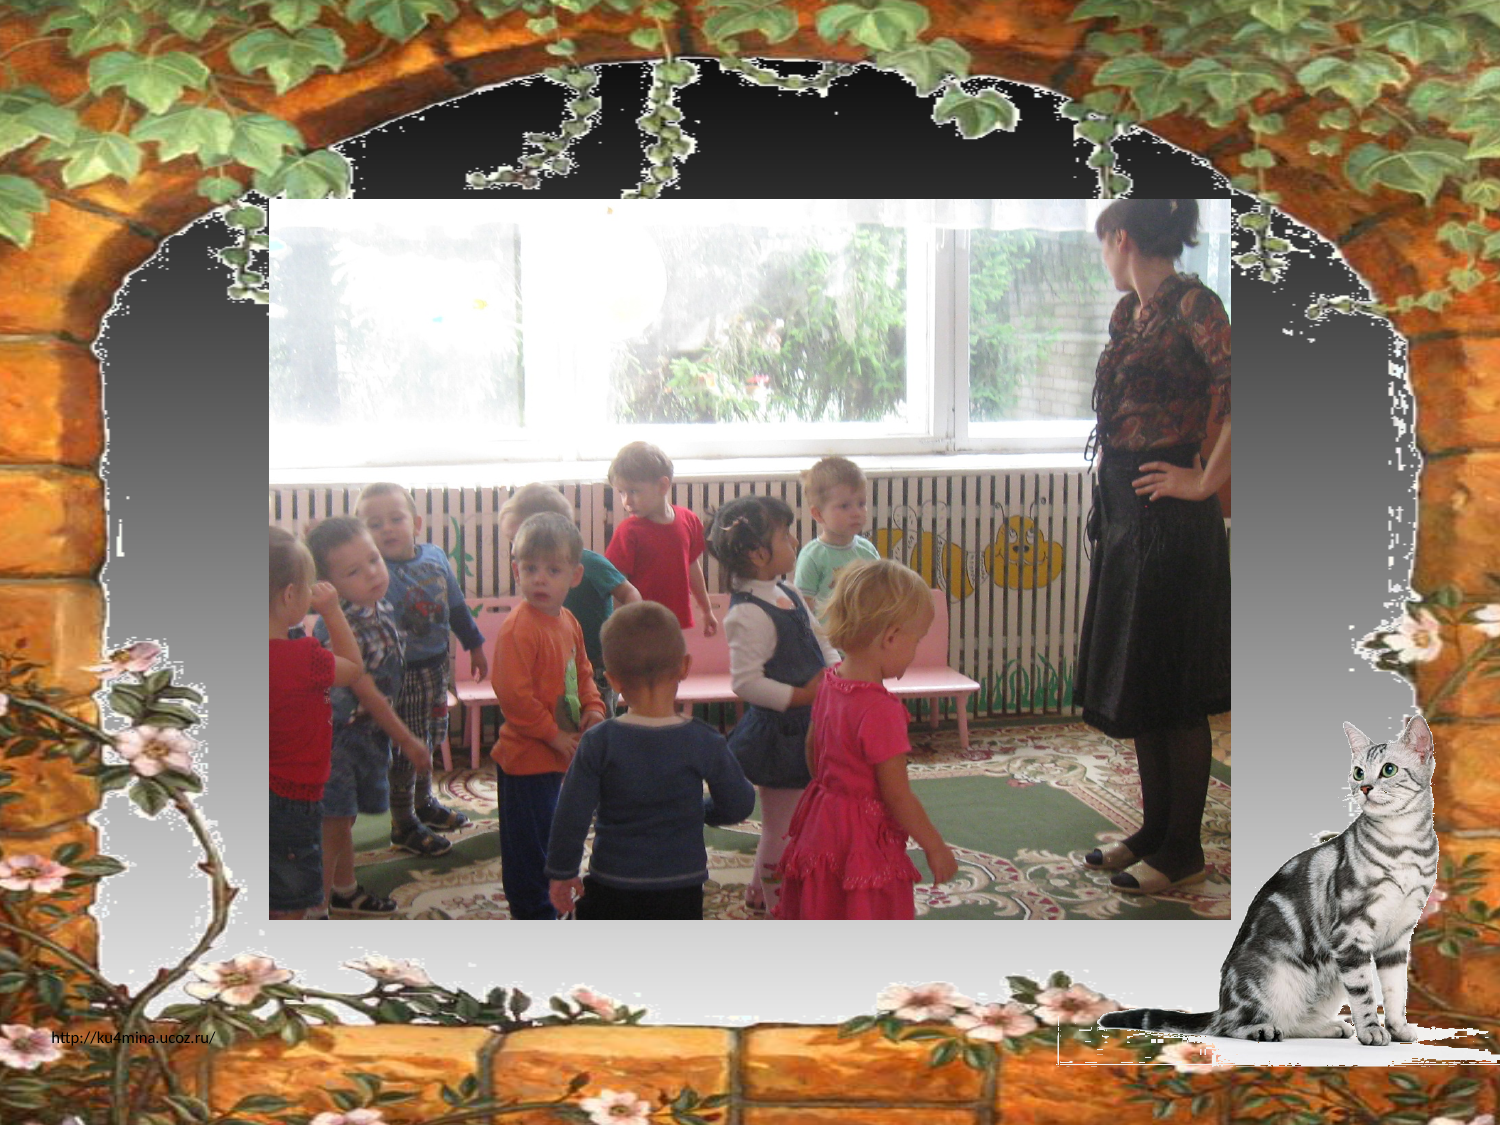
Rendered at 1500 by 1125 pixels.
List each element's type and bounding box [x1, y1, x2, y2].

title [257, 117, 1266, 961]
picture [0, 0, 1500, 1125]
